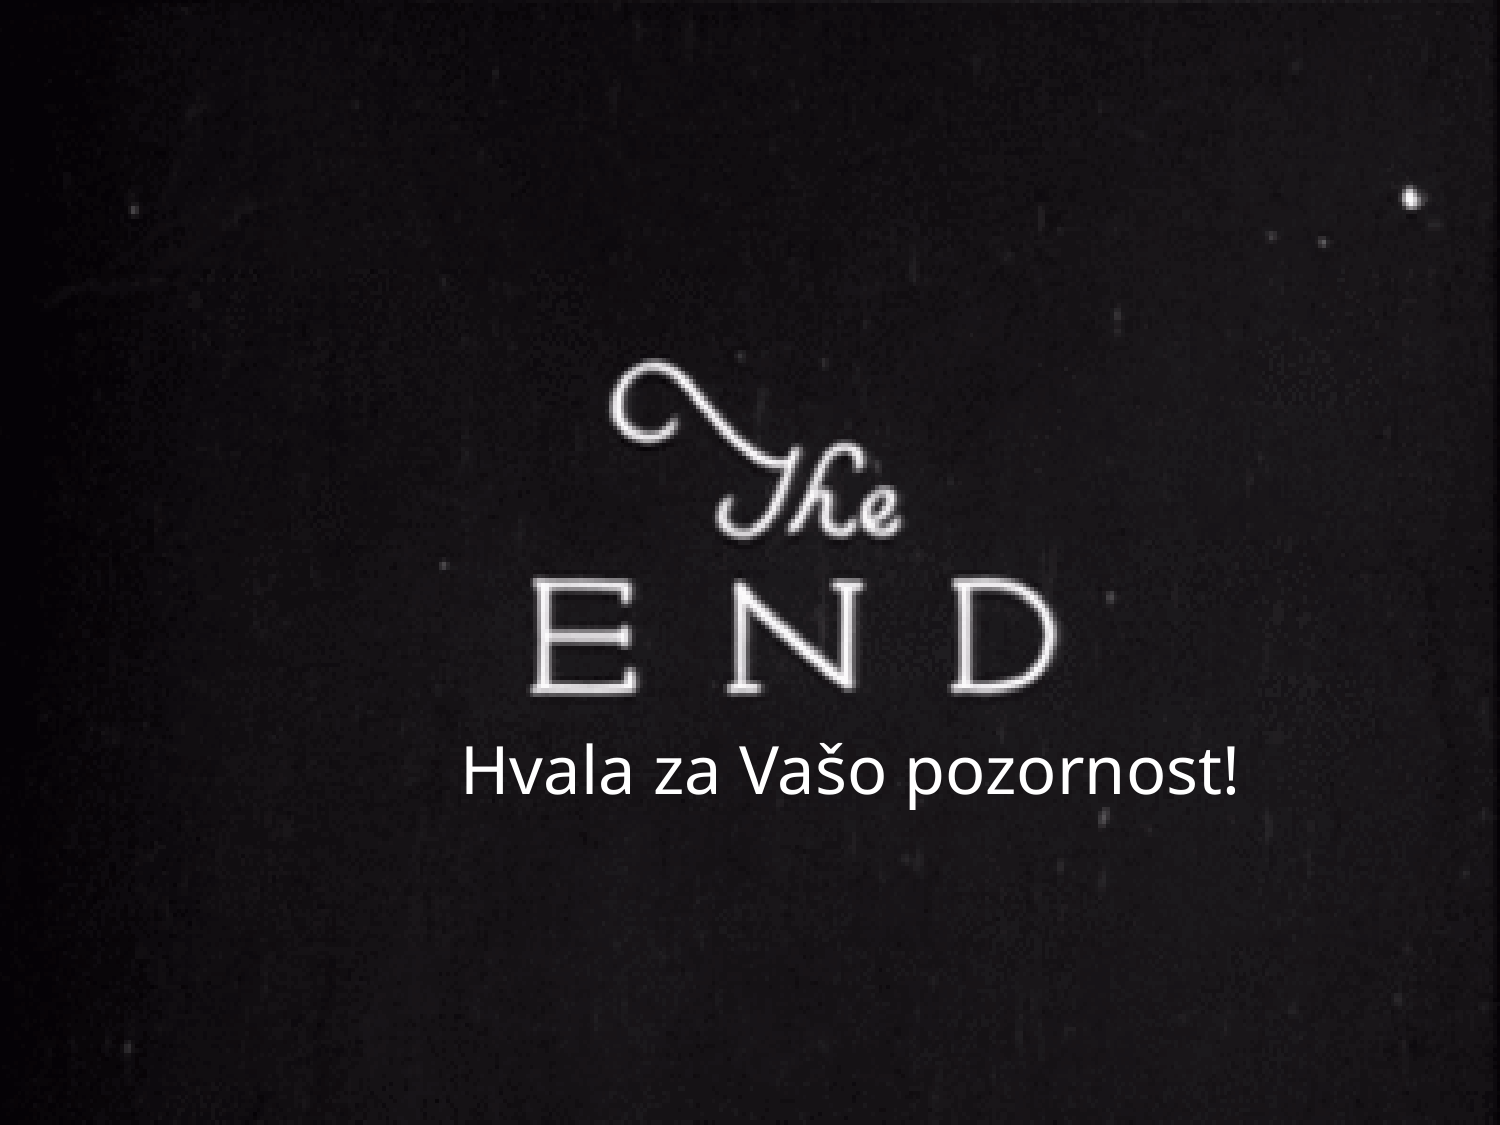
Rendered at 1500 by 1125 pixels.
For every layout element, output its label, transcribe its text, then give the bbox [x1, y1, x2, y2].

title Hvala za Vašo pozornost! [88, 574, 1256, 816]
picture [0, 0, 1500, 1125]
